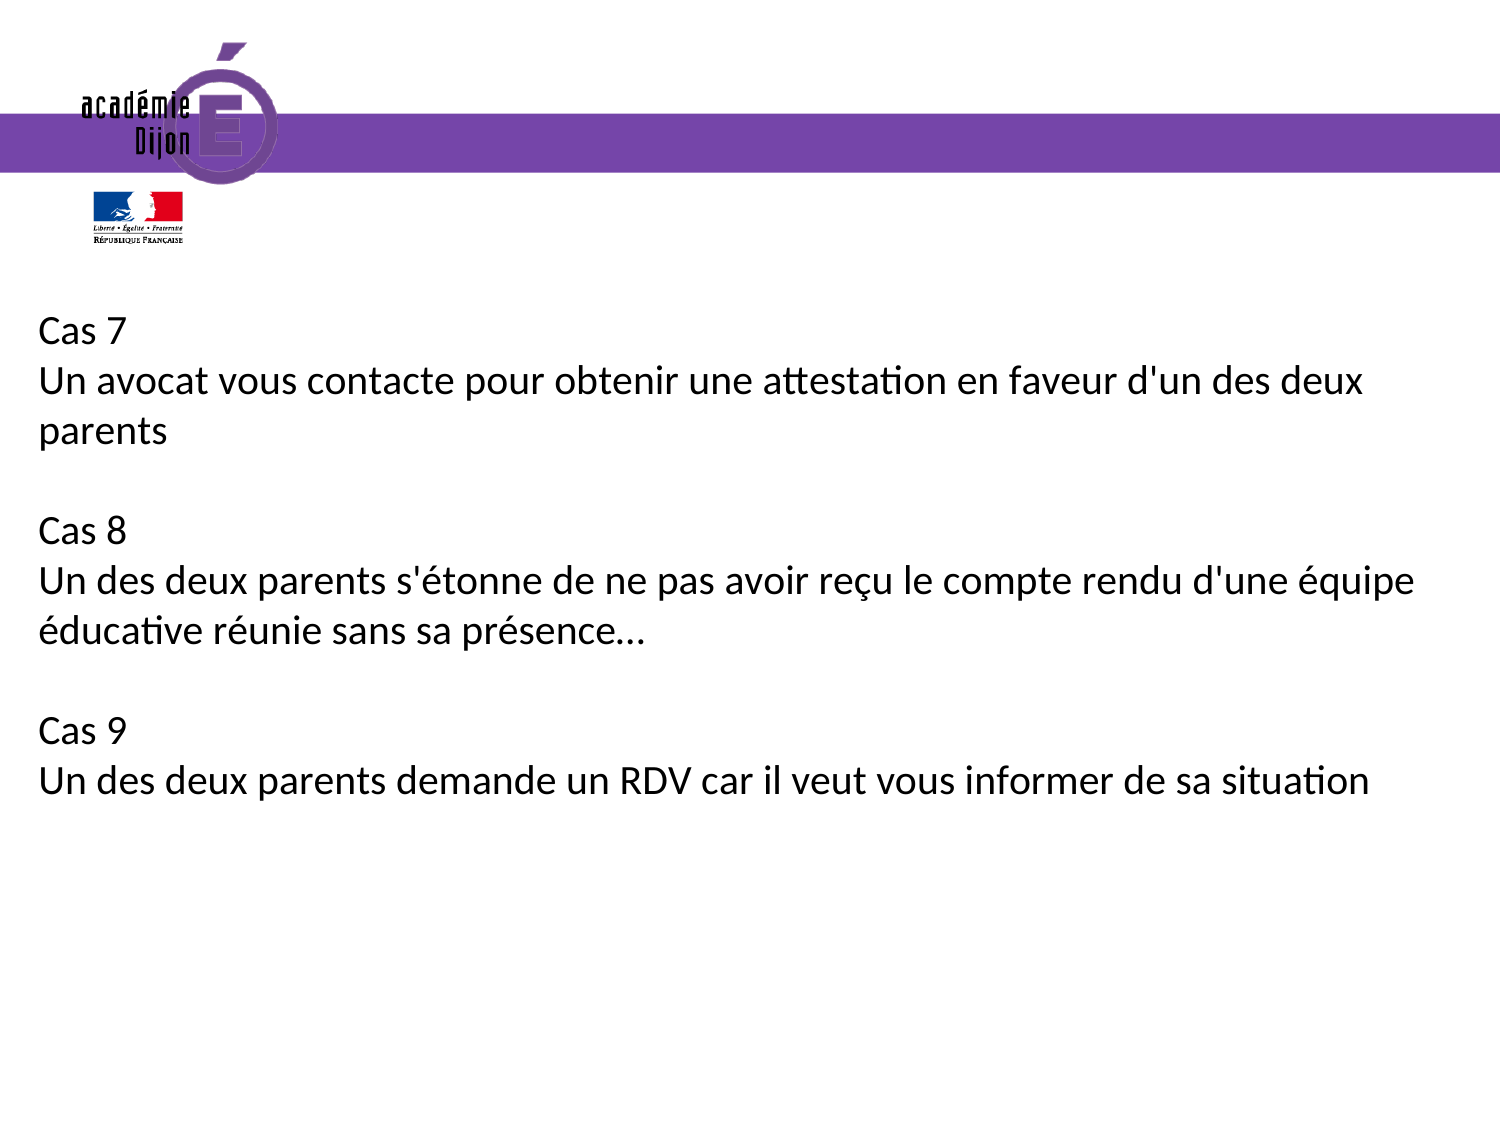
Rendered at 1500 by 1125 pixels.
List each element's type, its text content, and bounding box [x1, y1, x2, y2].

text_box Cas 7 Un avocat vous contacte pour obtenir une attestation en faveur d'un des deux parents Cas 8 Un des deux parents s'étonne de ne pas avoir reçu le compte rendu d'une équipe éducative réunie sans sa présence… Cas 9 Un des deux parents demande un RDV car il veut vous informer de sa situation [23, 295, 1477, 886]
picture [82, 42, 278, 244]
